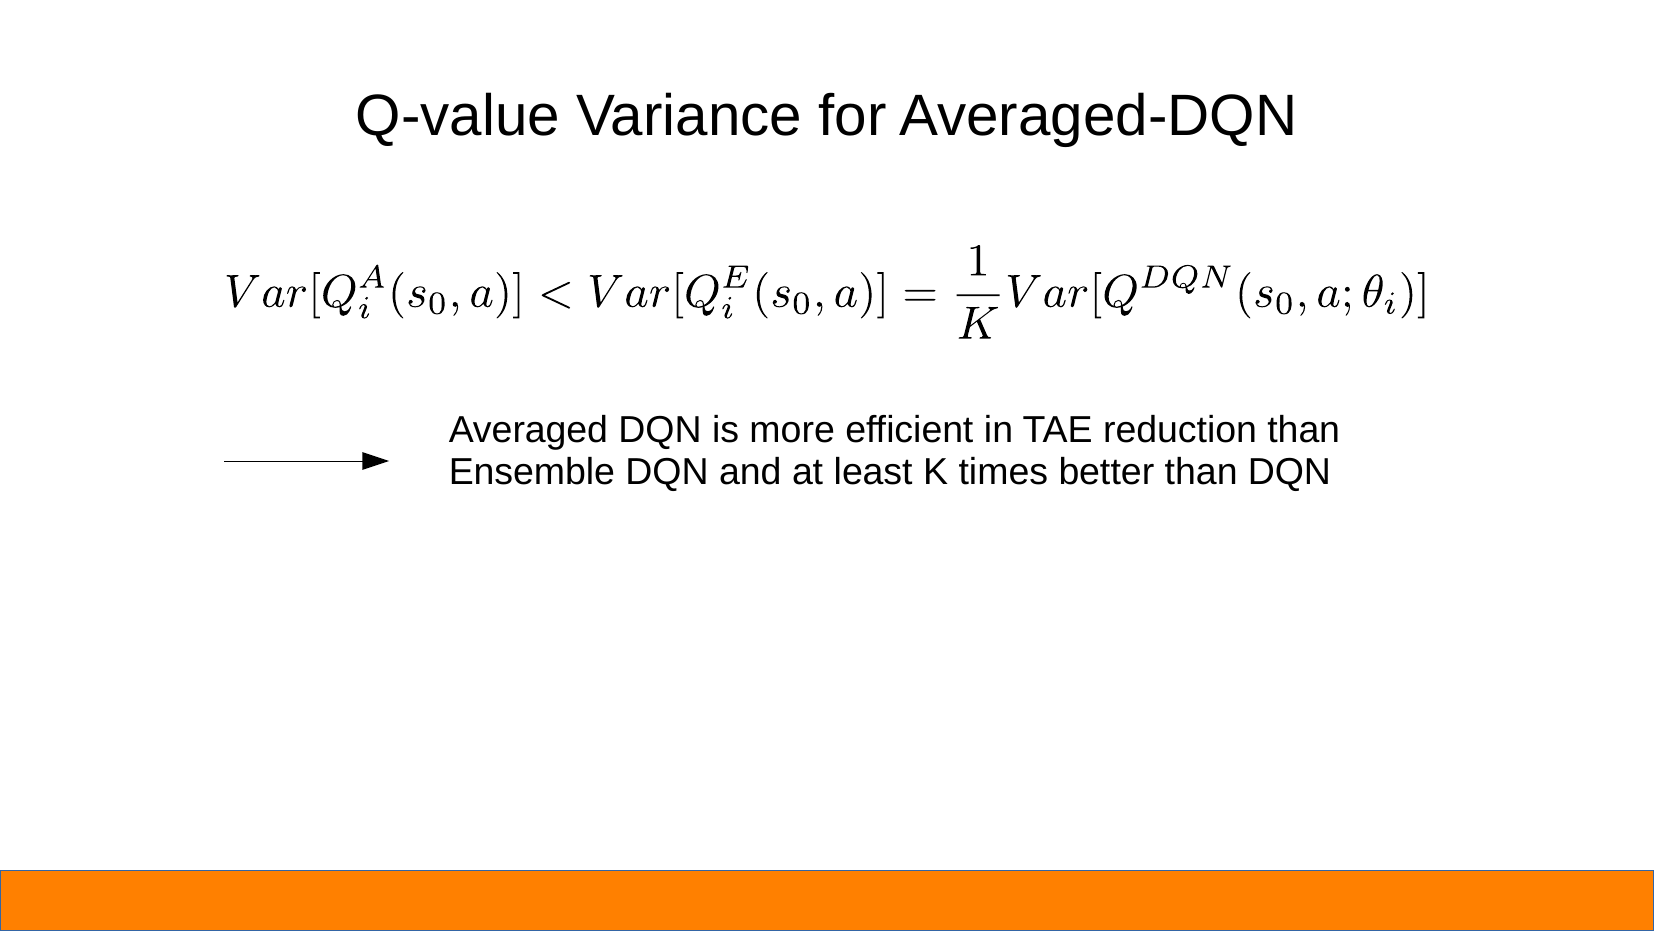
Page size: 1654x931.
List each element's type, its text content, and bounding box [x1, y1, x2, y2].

text_box Q-value Variance for Averaged-DQN [199, 75, 1455, 166]
text_box [0, 870, 1654, 931]
text_box Averaged DQN is more efficient in TAE reduction than Ensemble DQN and at least K times better than DQN [434, 400, 1426, 542]
picture [223, 245, 1430, 339]
